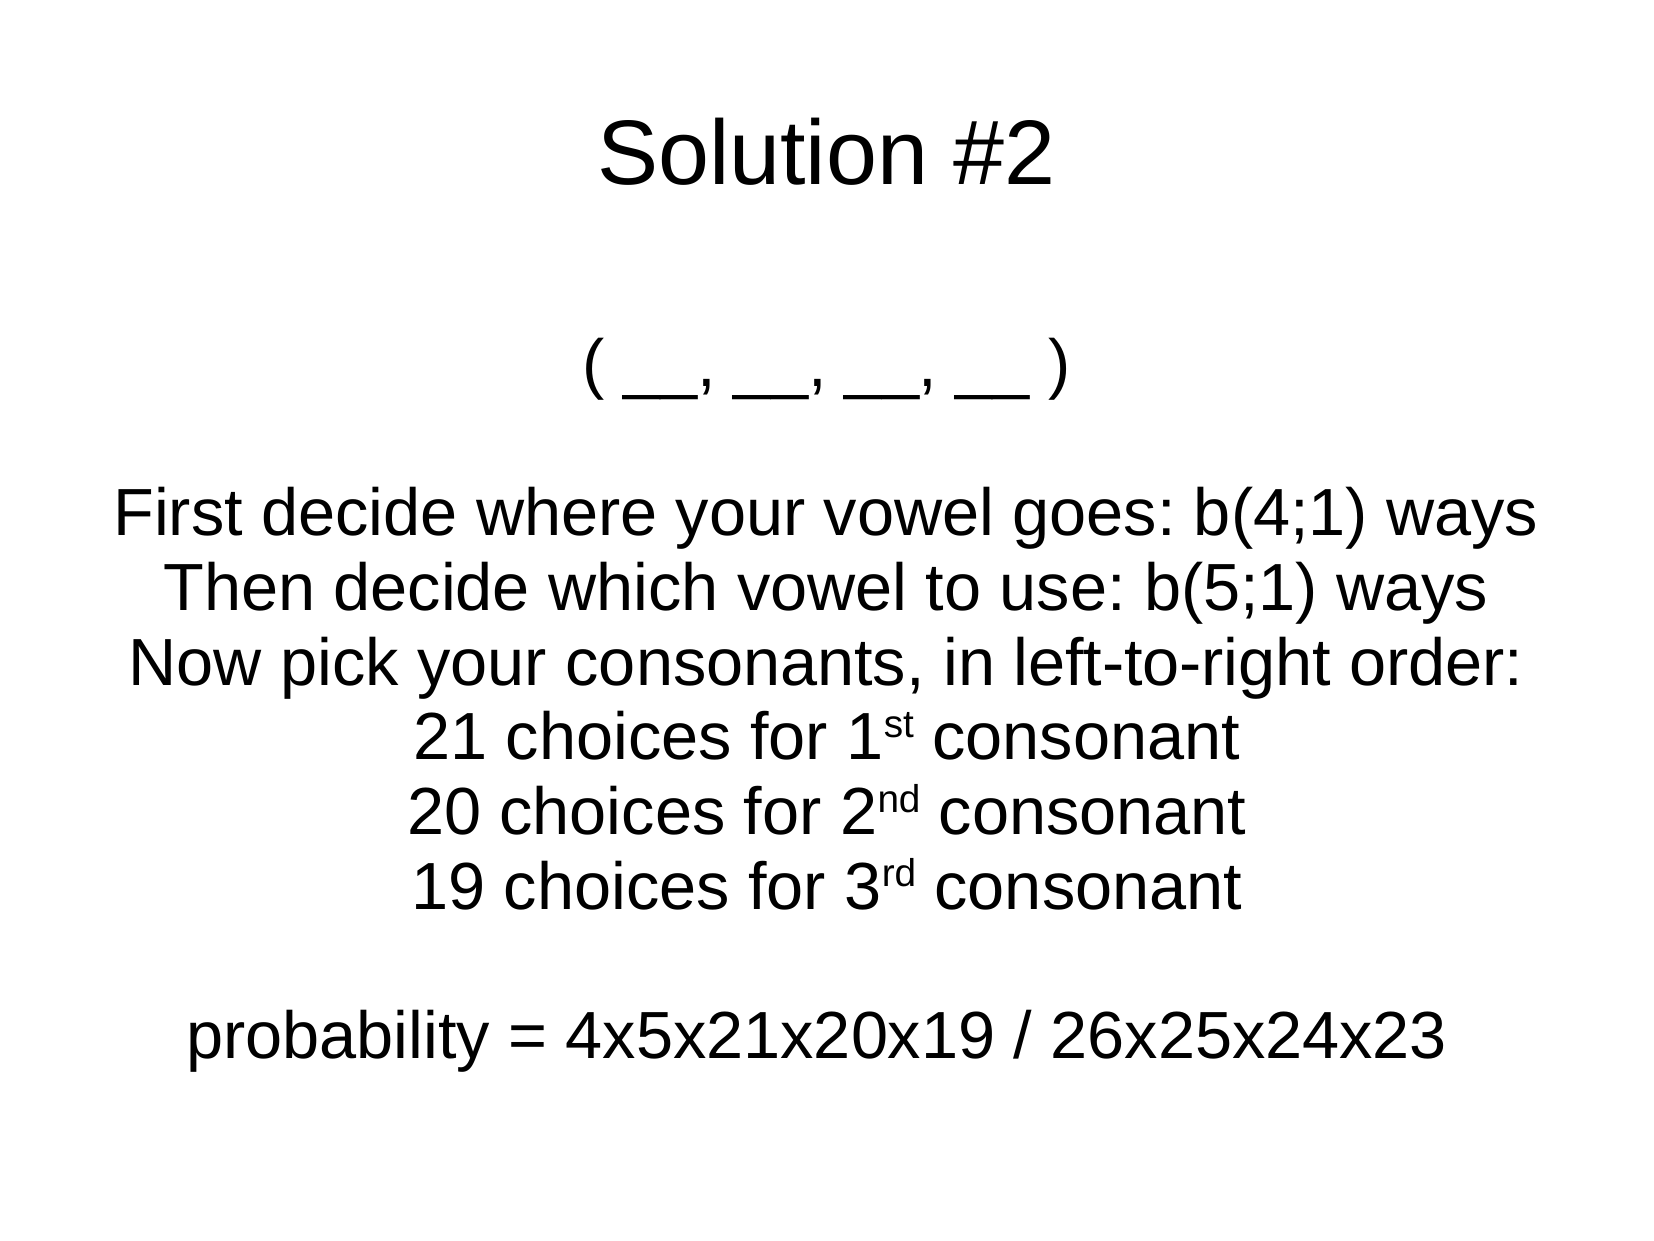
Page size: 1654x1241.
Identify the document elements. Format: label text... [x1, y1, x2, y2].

subtitle ( __, __, __, __ ) First decide where your vowel goes: b(4;1) ways Then decide which vowel to use: b(5;1) ways Now pick your consonants, in left-to-right order: 21 choices for 1st consonant 20 choices for 2nd consonant 19 choices for 3rd consonant probability = 4x5x21x20x19 / 26x25x24x23 [82, 297, 1571, 1102]
title Solution #2 [82, 56, 1571, 250]
